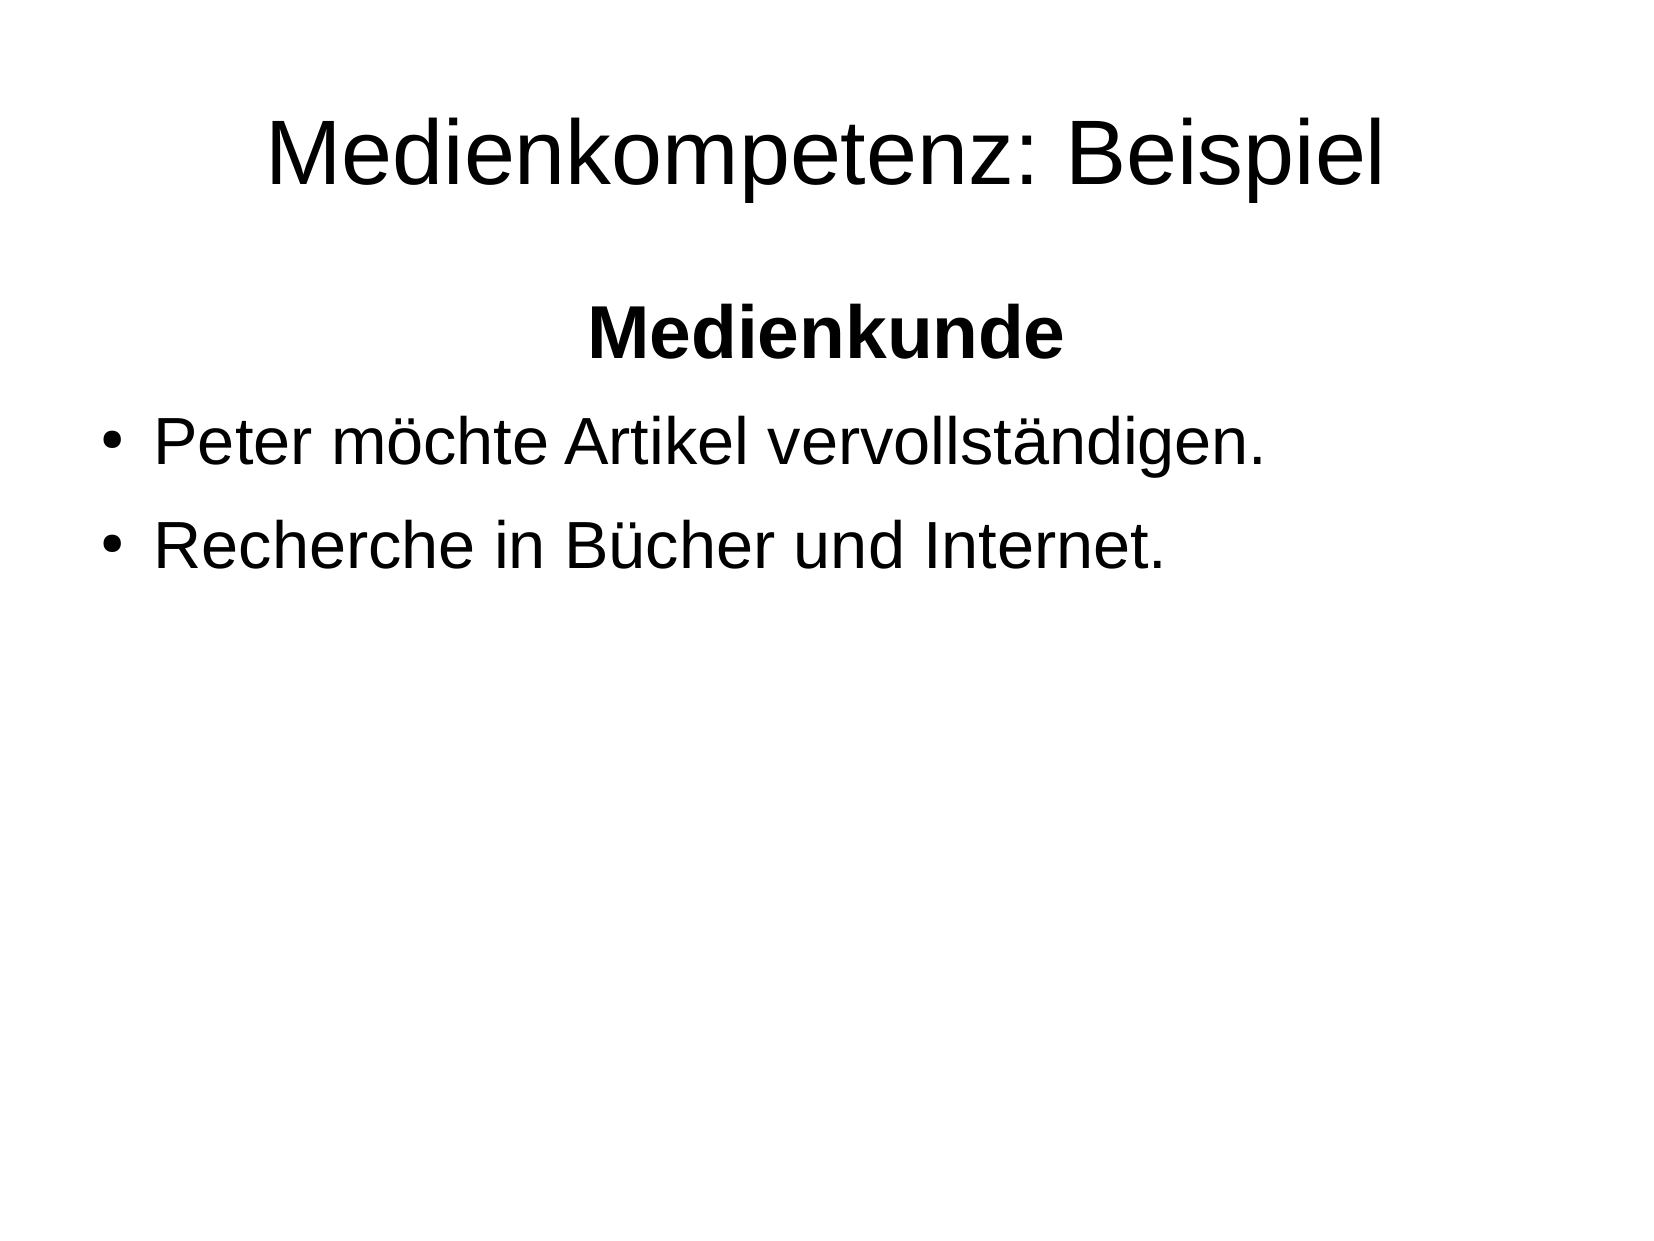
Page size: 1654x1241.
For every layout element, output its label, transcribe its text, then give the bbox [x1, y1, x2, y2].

title Medienkompetenz: Beispiel [82, 49, 1571, 257]
list Medienkunde Peter möchte Artikel vervollständigen. Recherche in Bücher und Internet. [82, 290, 1571, 1109]
